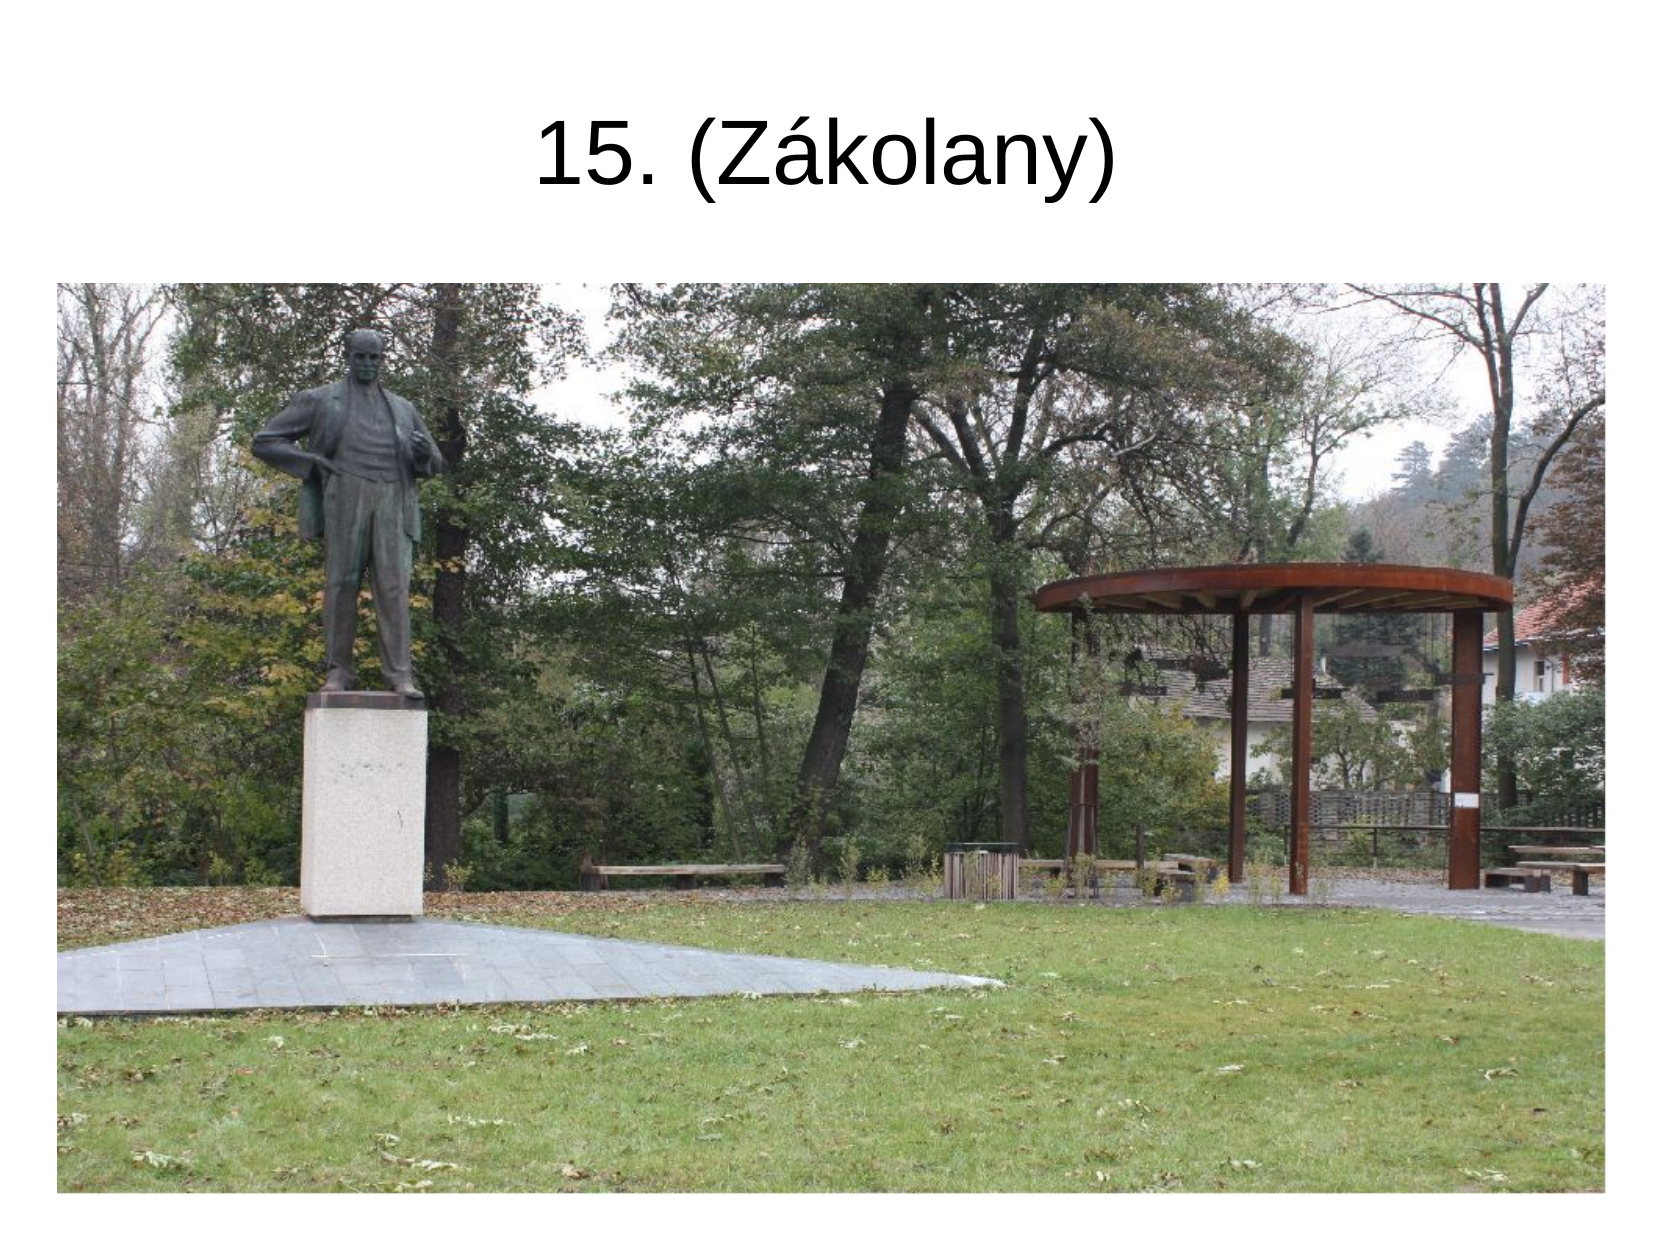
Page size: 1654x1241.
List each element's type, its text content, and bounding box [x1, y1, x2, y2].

picture [57, 283, 1607, 1195]
title 15. (Zákolany) [82, 49, 1571, 257]
